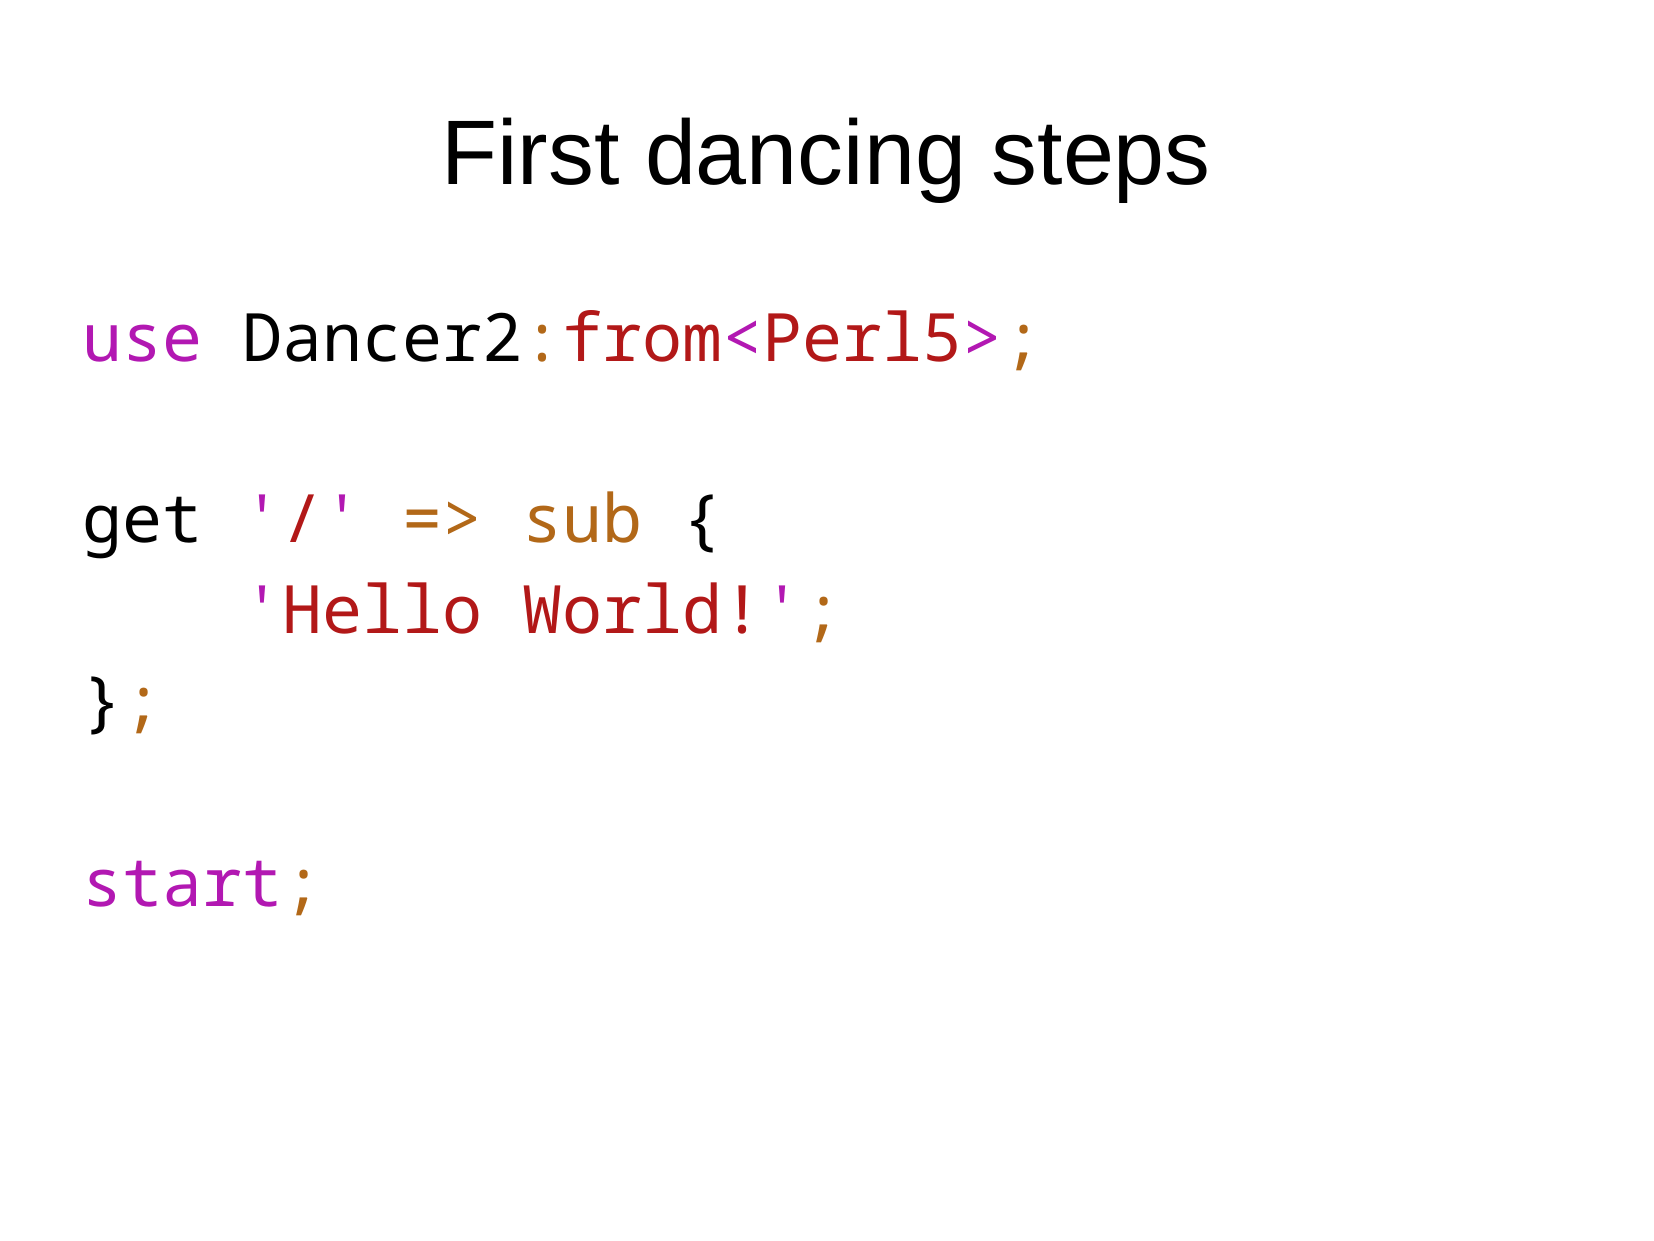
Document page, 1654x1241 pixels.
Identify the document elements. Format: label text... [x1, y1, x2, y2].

title First dancing steps [82, 49, 1571, 257]
list use Dancer2:from<Perl5>; get '/' => sub { 'Hello World!'; }; start; [82, 290, 1571, 1010]
